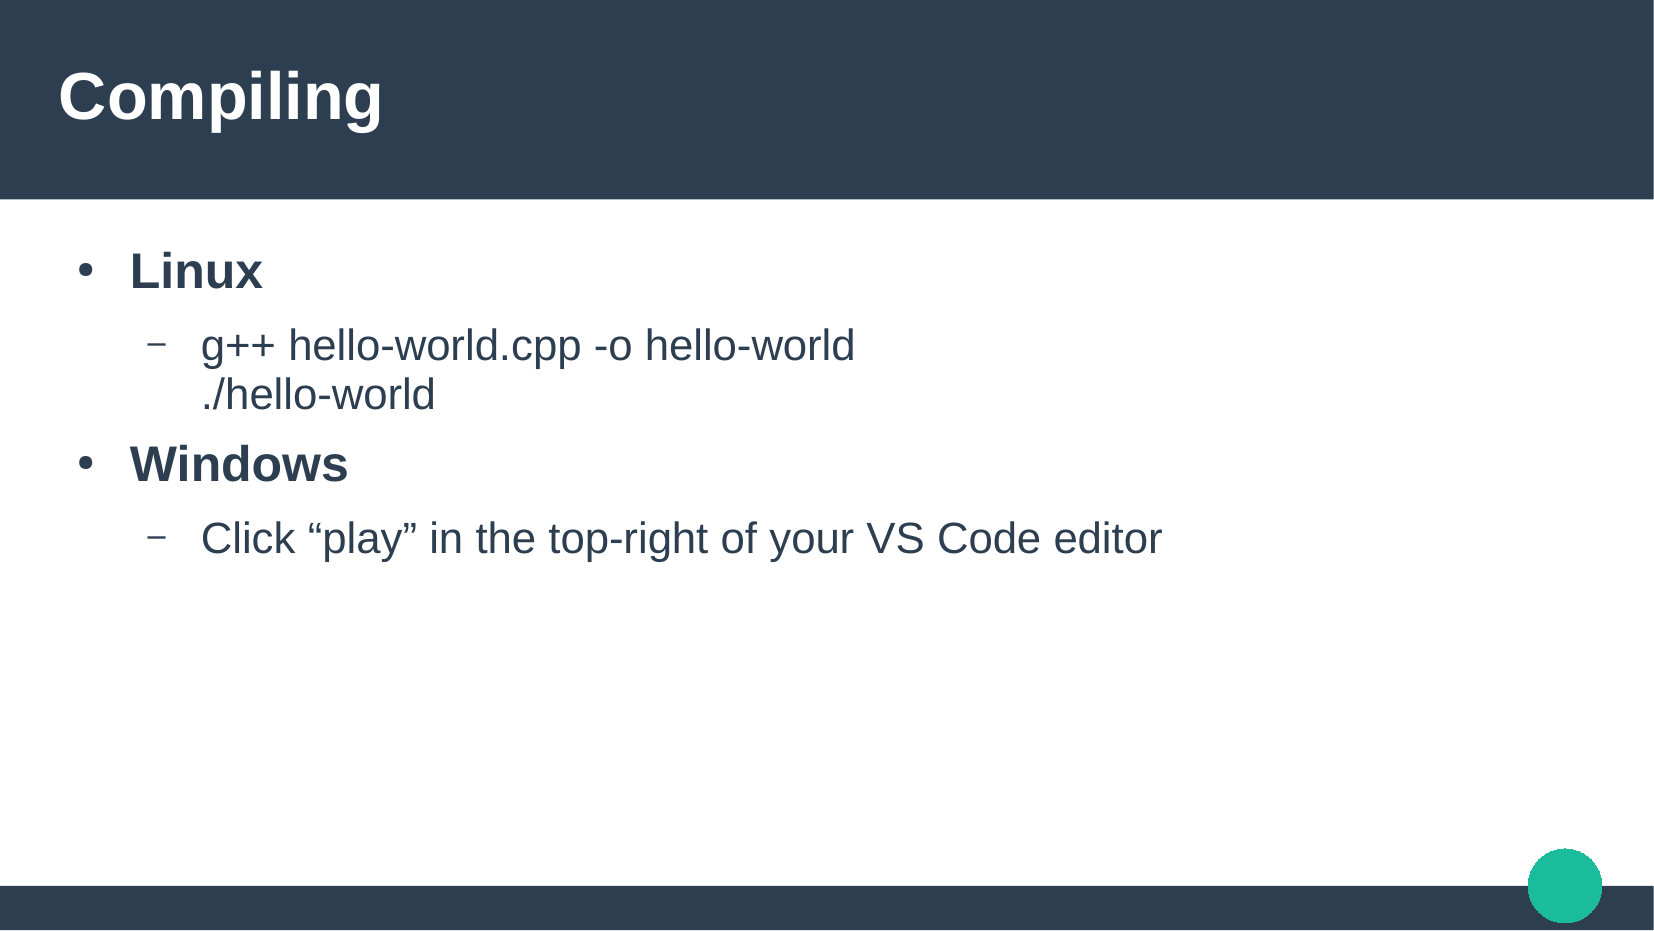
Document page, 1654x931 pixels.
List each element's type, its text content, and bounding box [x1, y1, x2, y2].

list Linux g++ hello-world.cpp -o hello-world ./hello-world Windows Click “play” in the top-right of your VS Code editor [59, 243, 1595, 864]
title Compiling [59, 37, 1595, 155]
